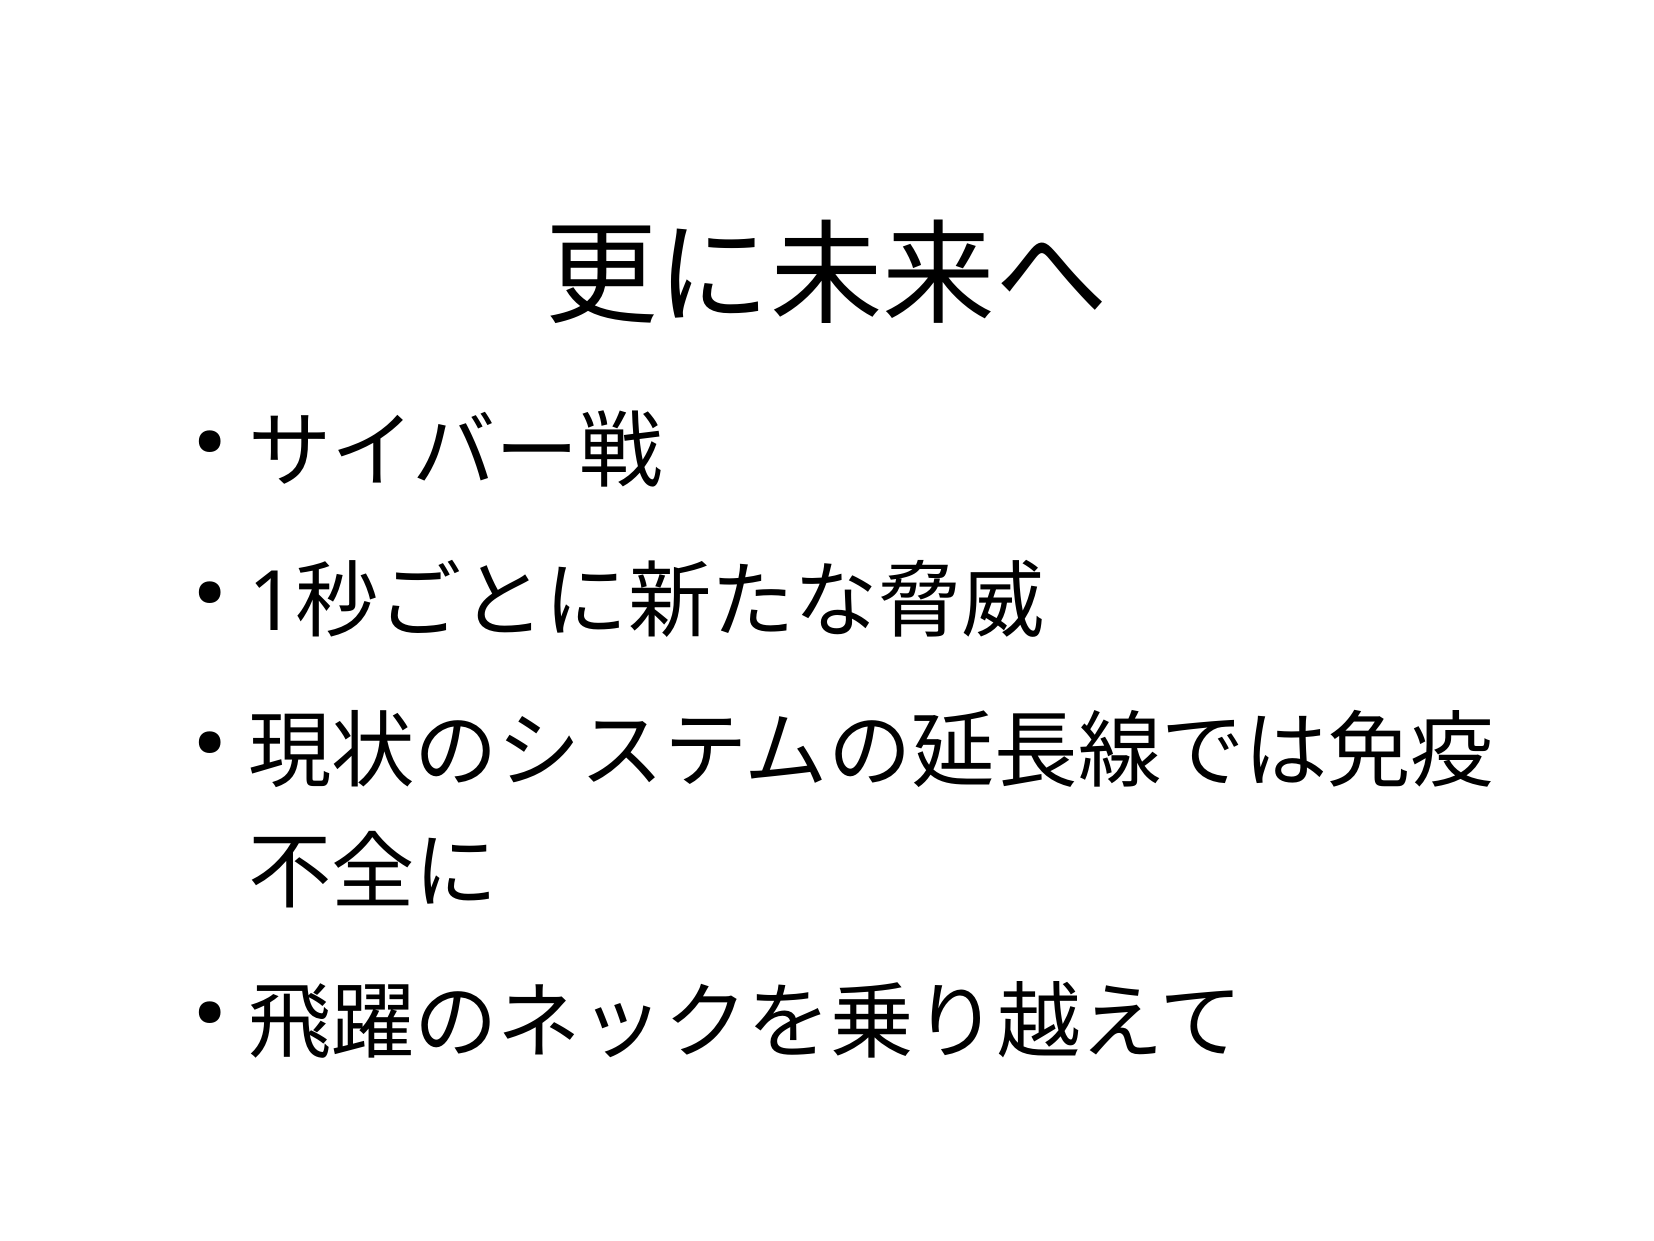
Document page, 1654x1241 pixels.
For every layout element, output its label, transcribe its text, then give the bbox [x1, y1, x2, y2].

title 更に未来へ [82, 161, 1571, 369]
list サイバー戦 1秒ごとに新たな脅威 現状のシステムの延長線では免疫不全に 飛躍のネックを乗り越えて [177, 383, 1571, 1104]
